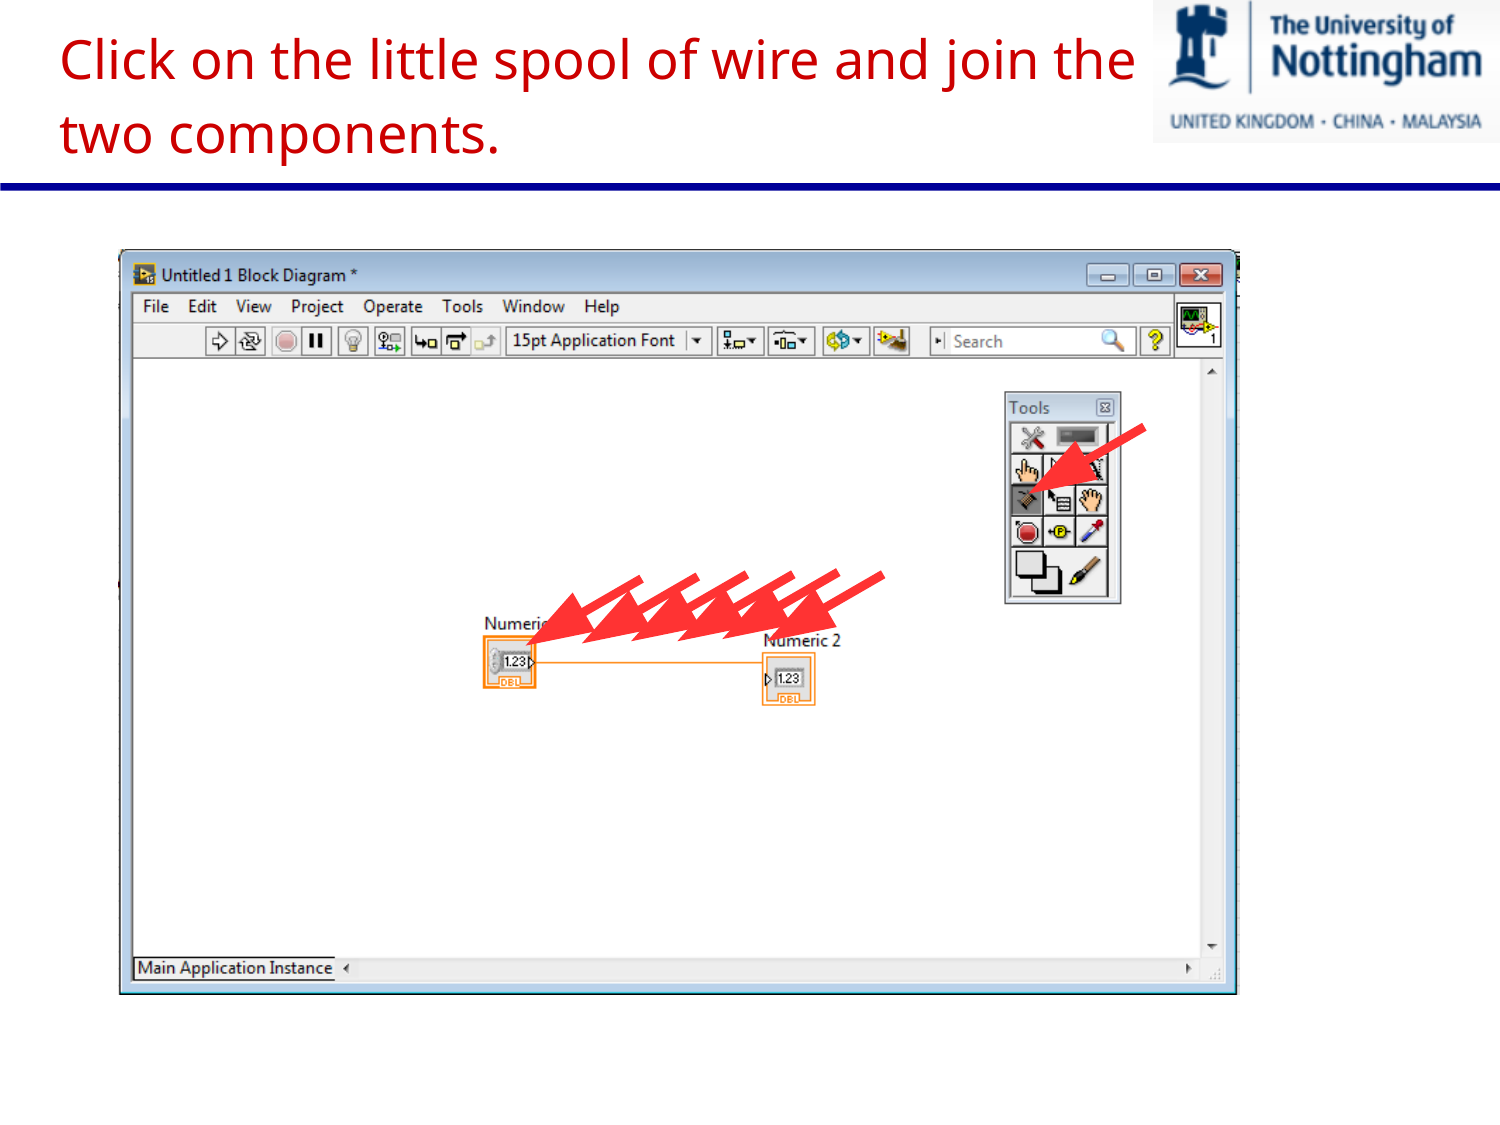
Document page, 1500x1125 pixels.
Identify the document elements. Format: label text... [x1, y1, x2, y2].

picture [1153, 0, 1500, 143]
title Click on the little spool of wire and join the two components. [59, 32, 1145, 159]
picture [118, 249, 1240, 995]
